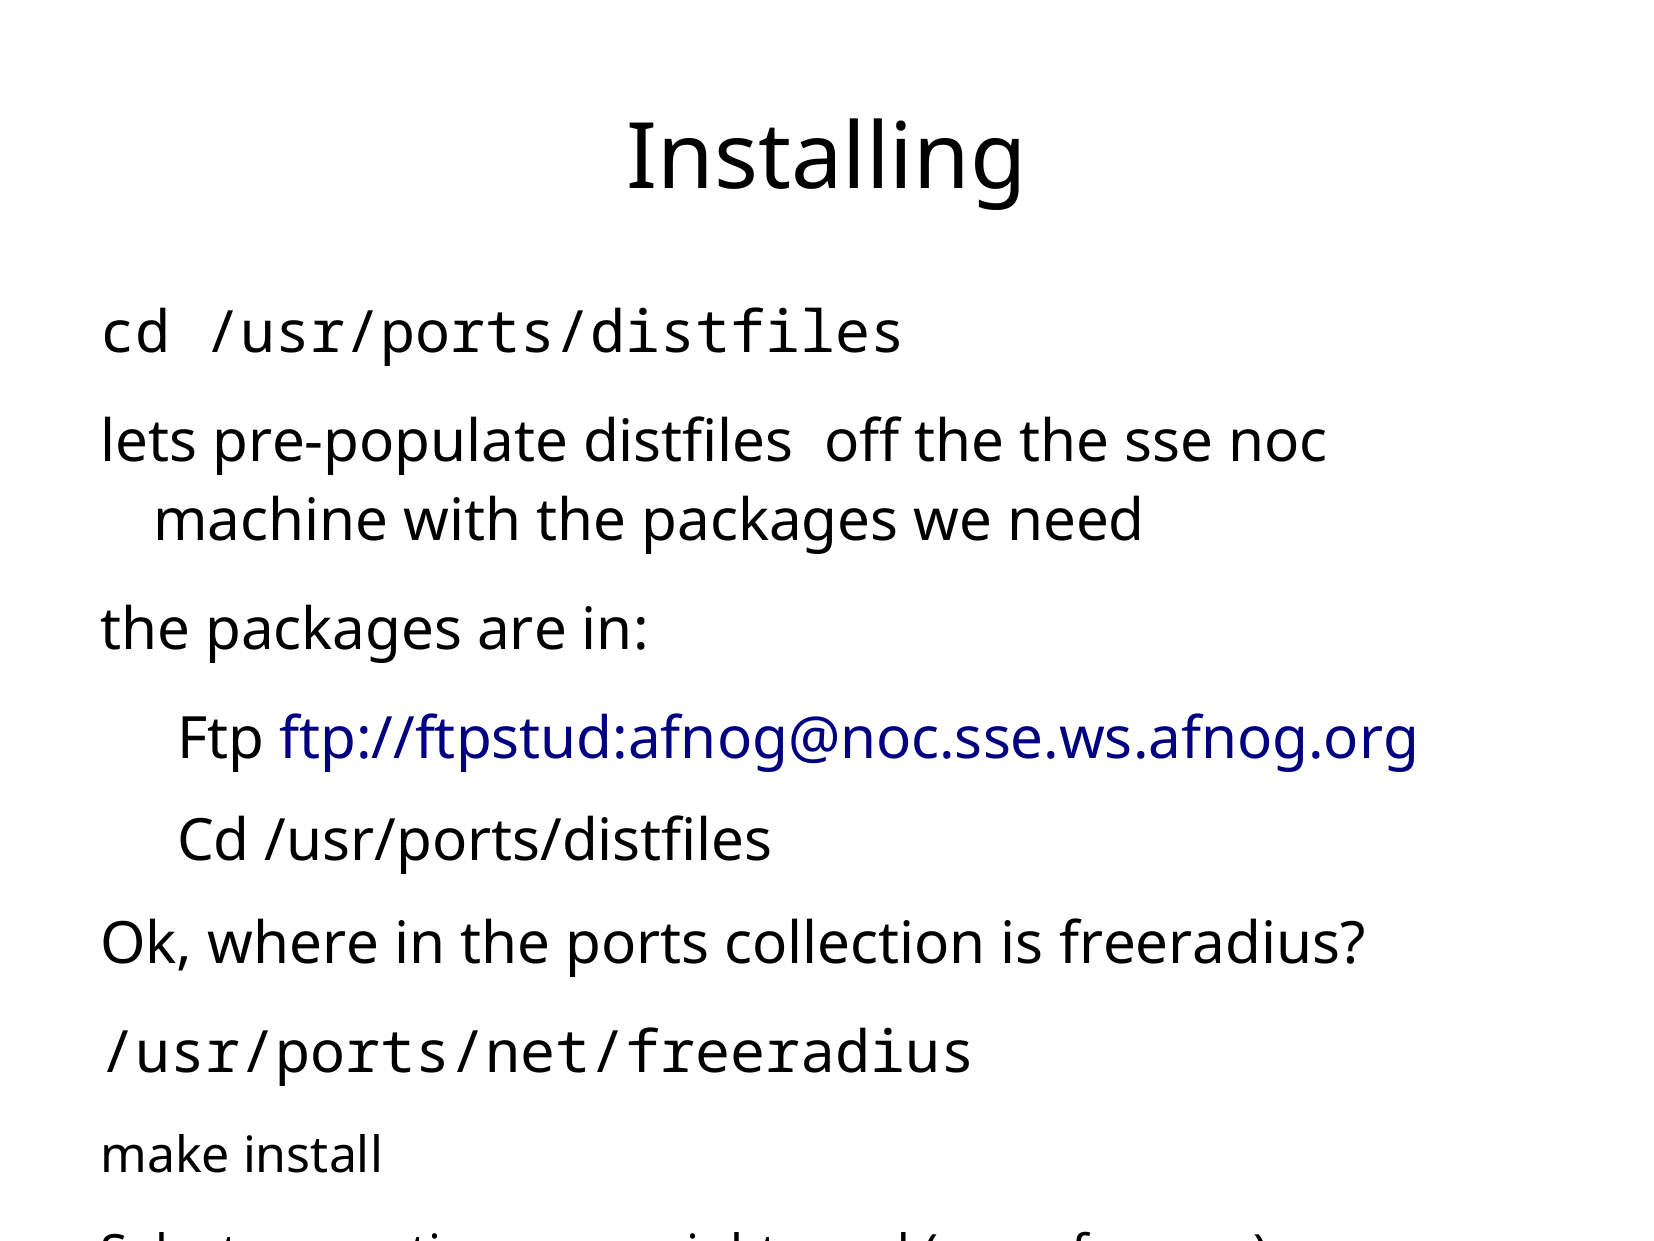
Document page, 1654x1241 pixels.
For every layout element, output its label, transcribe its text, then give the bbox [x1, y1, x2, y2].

title Installing [82, 49, 1571, 257]
list cd /usr/ports/distfiles lets pre-populate distfiles off the the sse noc machine with the packages we need the packages are in: Ftp ftp://ftpstud:afnog@noc.sse.ws.afnog.org Cd /usr/ports/distfiles Ok, where in the ports collection is freeradius? /usr/ports/net/freeradius make install Select any options you might need (none for now)... Watch it build and install... [82, 290, 1576, 1241]
